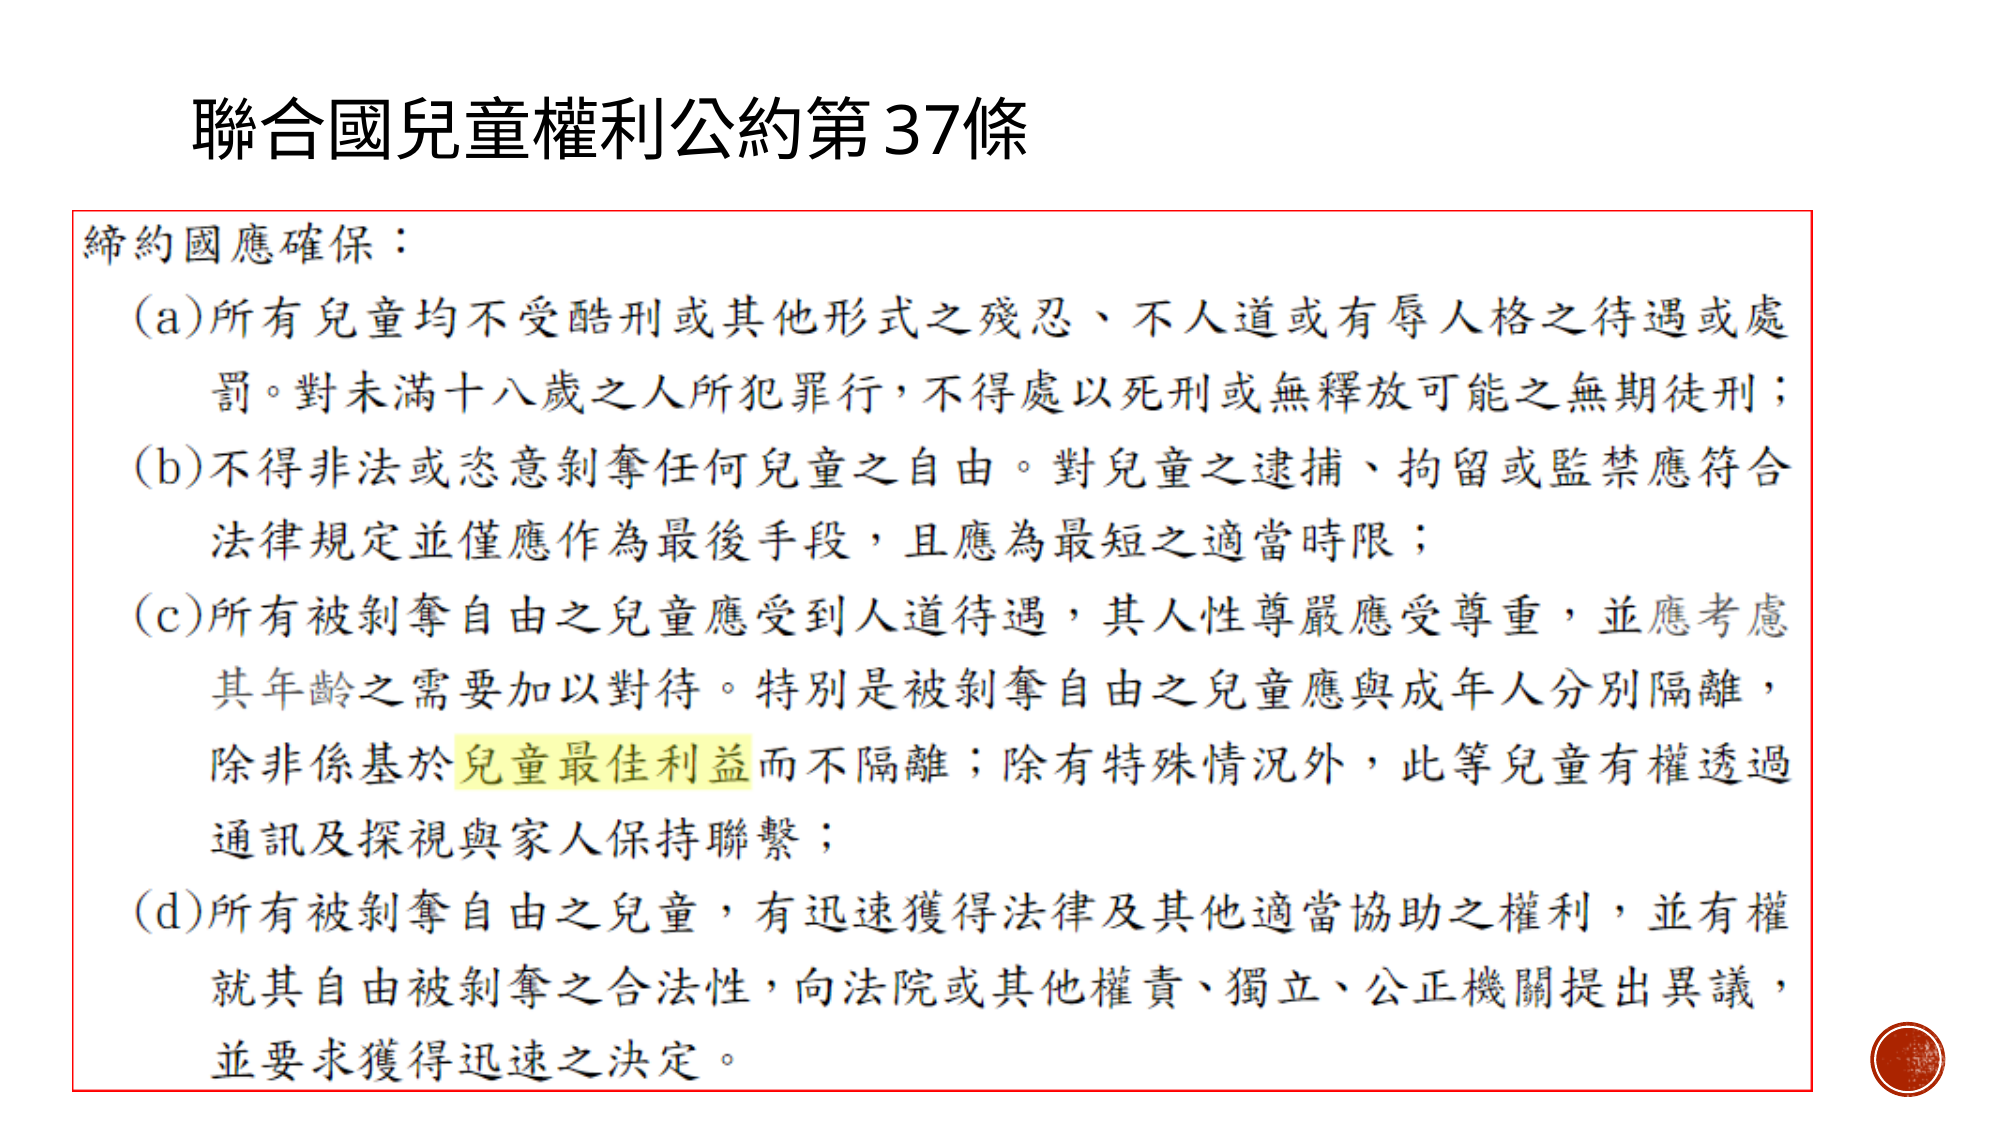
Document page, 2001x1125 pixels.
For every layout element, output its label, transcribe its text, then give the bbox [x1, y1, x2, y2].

picture [72, 210, 1813, 1092]
title 聯合國兒童權利公約第37條 [175, 79, 1826, 179]
